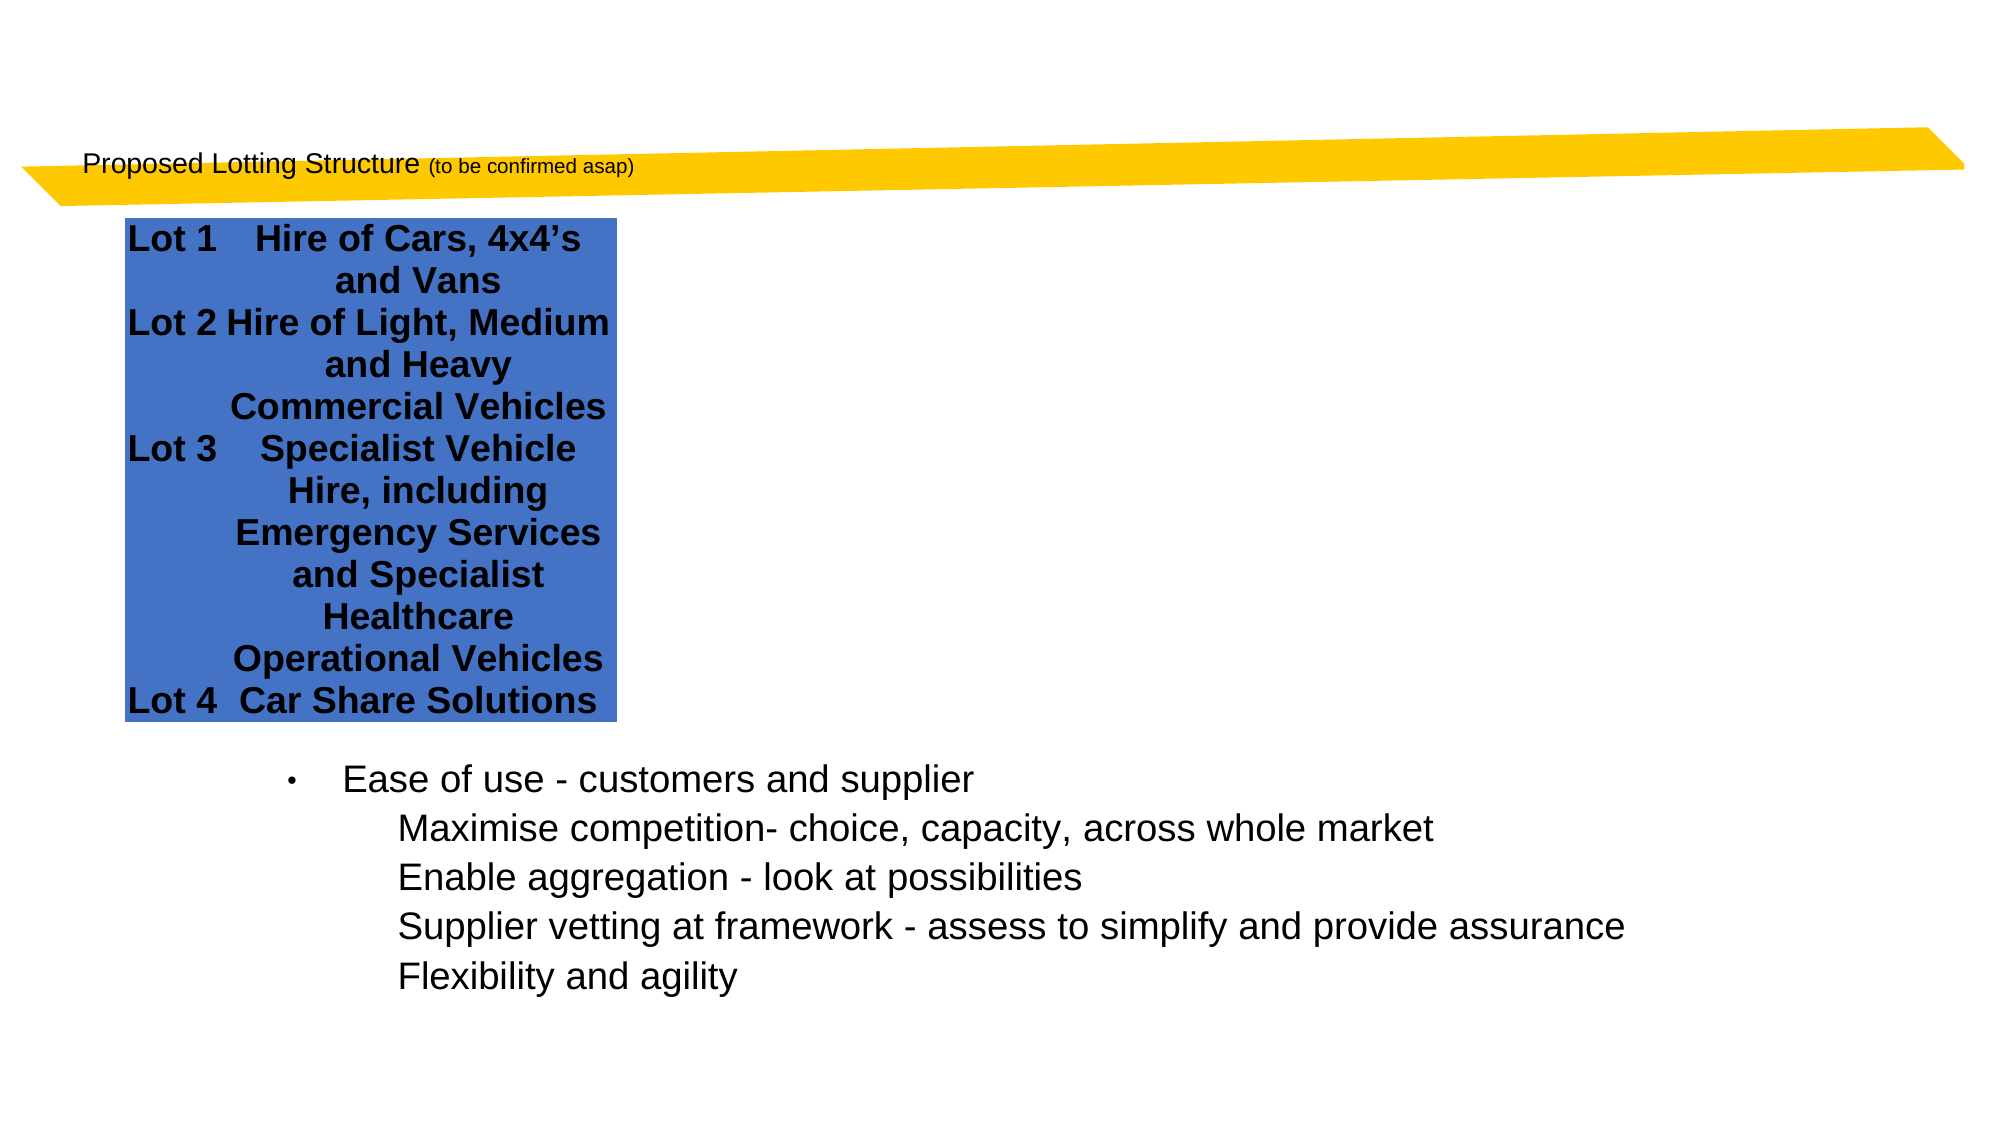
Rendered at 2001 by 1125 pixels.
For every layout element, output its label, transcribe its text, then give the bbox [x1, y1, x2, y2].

table_cell Specialist Vehicle Hire, including Emergency Services and Specialist Healthcare Operational Vehicles [220, 428, 617, 680]
text_box Proposed Lotting Structure (to be confirmed asap) [62, 127, 1634, 200]
text_box Ease of use - customers and supplier Maximise competition- choice, capacity, across whole market Enable aggregation - look at possibilities Supplier vetting at framework - assess to simplify and provide assurance Flexibility and agility [232, 731, 2000, 1070]
table_cell Lot 4 [125, 680, 220, 722]
table_cell Lot 3 [125, 428, 220, 680]
table_cell Car Share Solutions [220, 680, 617, 722]
table_cell Lot 2 [125, 302, 220, 428]
table_header Lot 1 [125, 218, 220, 302]
table_cell Hire of Light, Medium and Heavy Commercial Vehicles [220, 302, 617, 428]
table_header Hire of Cars, 4x4’s and Vans [220, 218, 617, 302]
